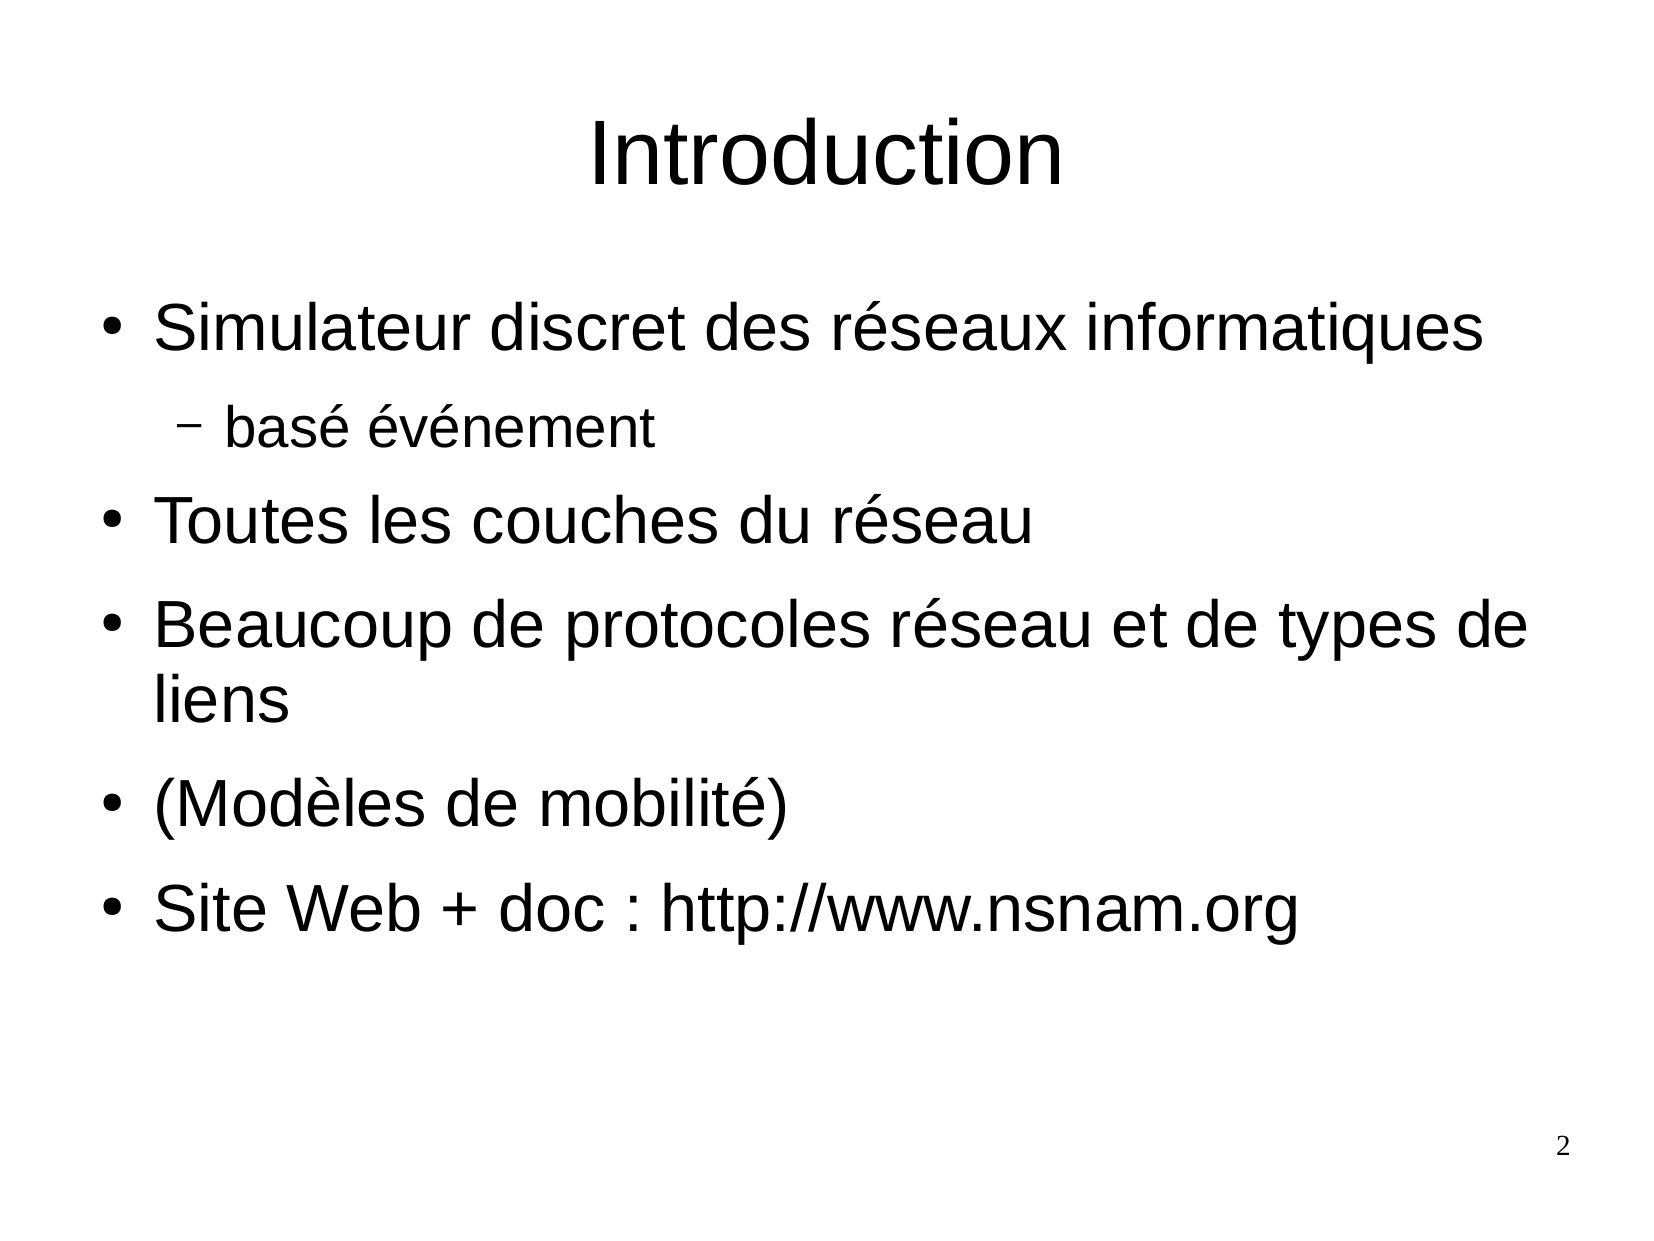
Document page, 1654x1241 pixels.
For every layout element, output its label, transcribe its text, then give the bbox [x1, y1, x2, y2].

list Simulateur discret des réseaux informatiques basé événement Toutes les couches du réseau Beaucoup de protocoles réseau et de types de liens (Modèles de mobilité) Site Web + doc : http://www.nsnam.org [82, 290, 1571, 1094]
title Introduction [82, 49, 1571, 257]
